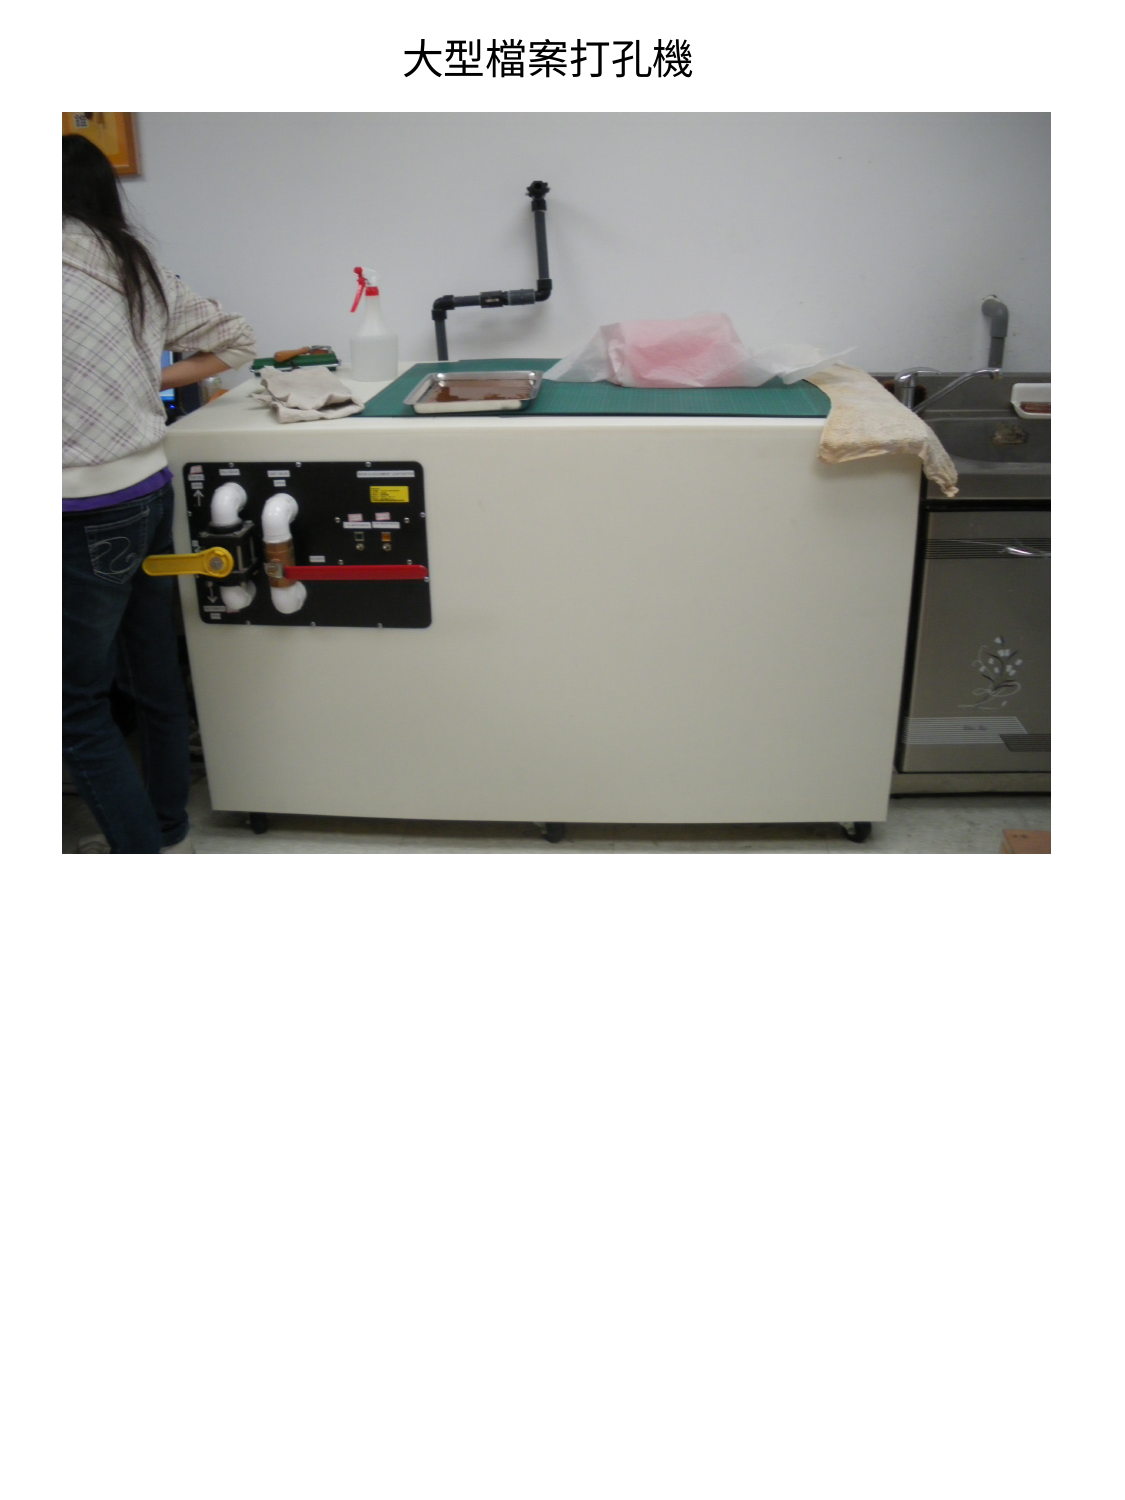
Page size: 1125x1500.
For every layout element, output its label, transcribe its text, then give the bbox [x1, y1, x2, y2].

picture [62, 112, 1051, 854]
text_box 大型檔案打孔機 [387, 24, 763, 91]
